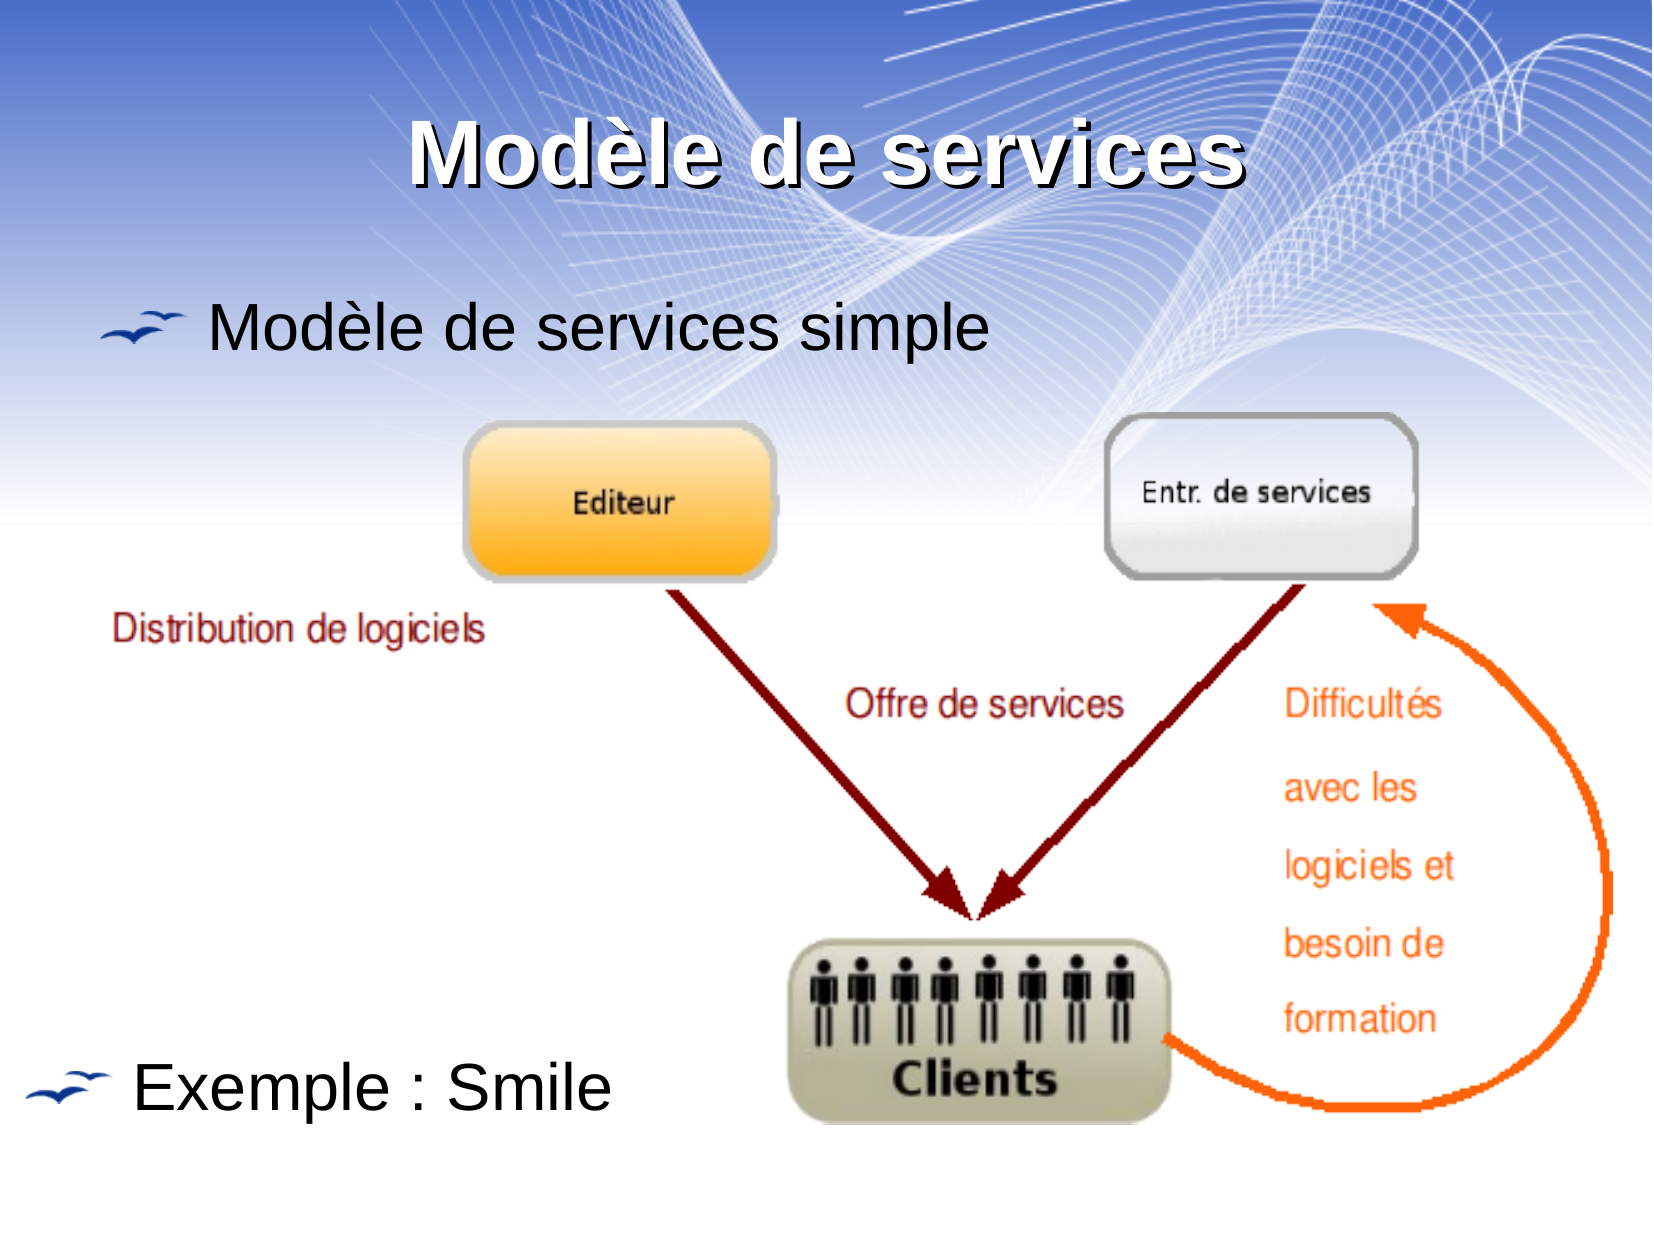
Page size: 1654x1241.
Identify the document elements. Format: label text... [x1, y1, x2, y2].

list Exemple : Smile [7, 1050, 788, 1241]
list Modèle de services simple [82, 290, 1571, 1050]
title Modèle de services [82, 56, 1571, 250]
picture [112, 0, 1654, 1126]
